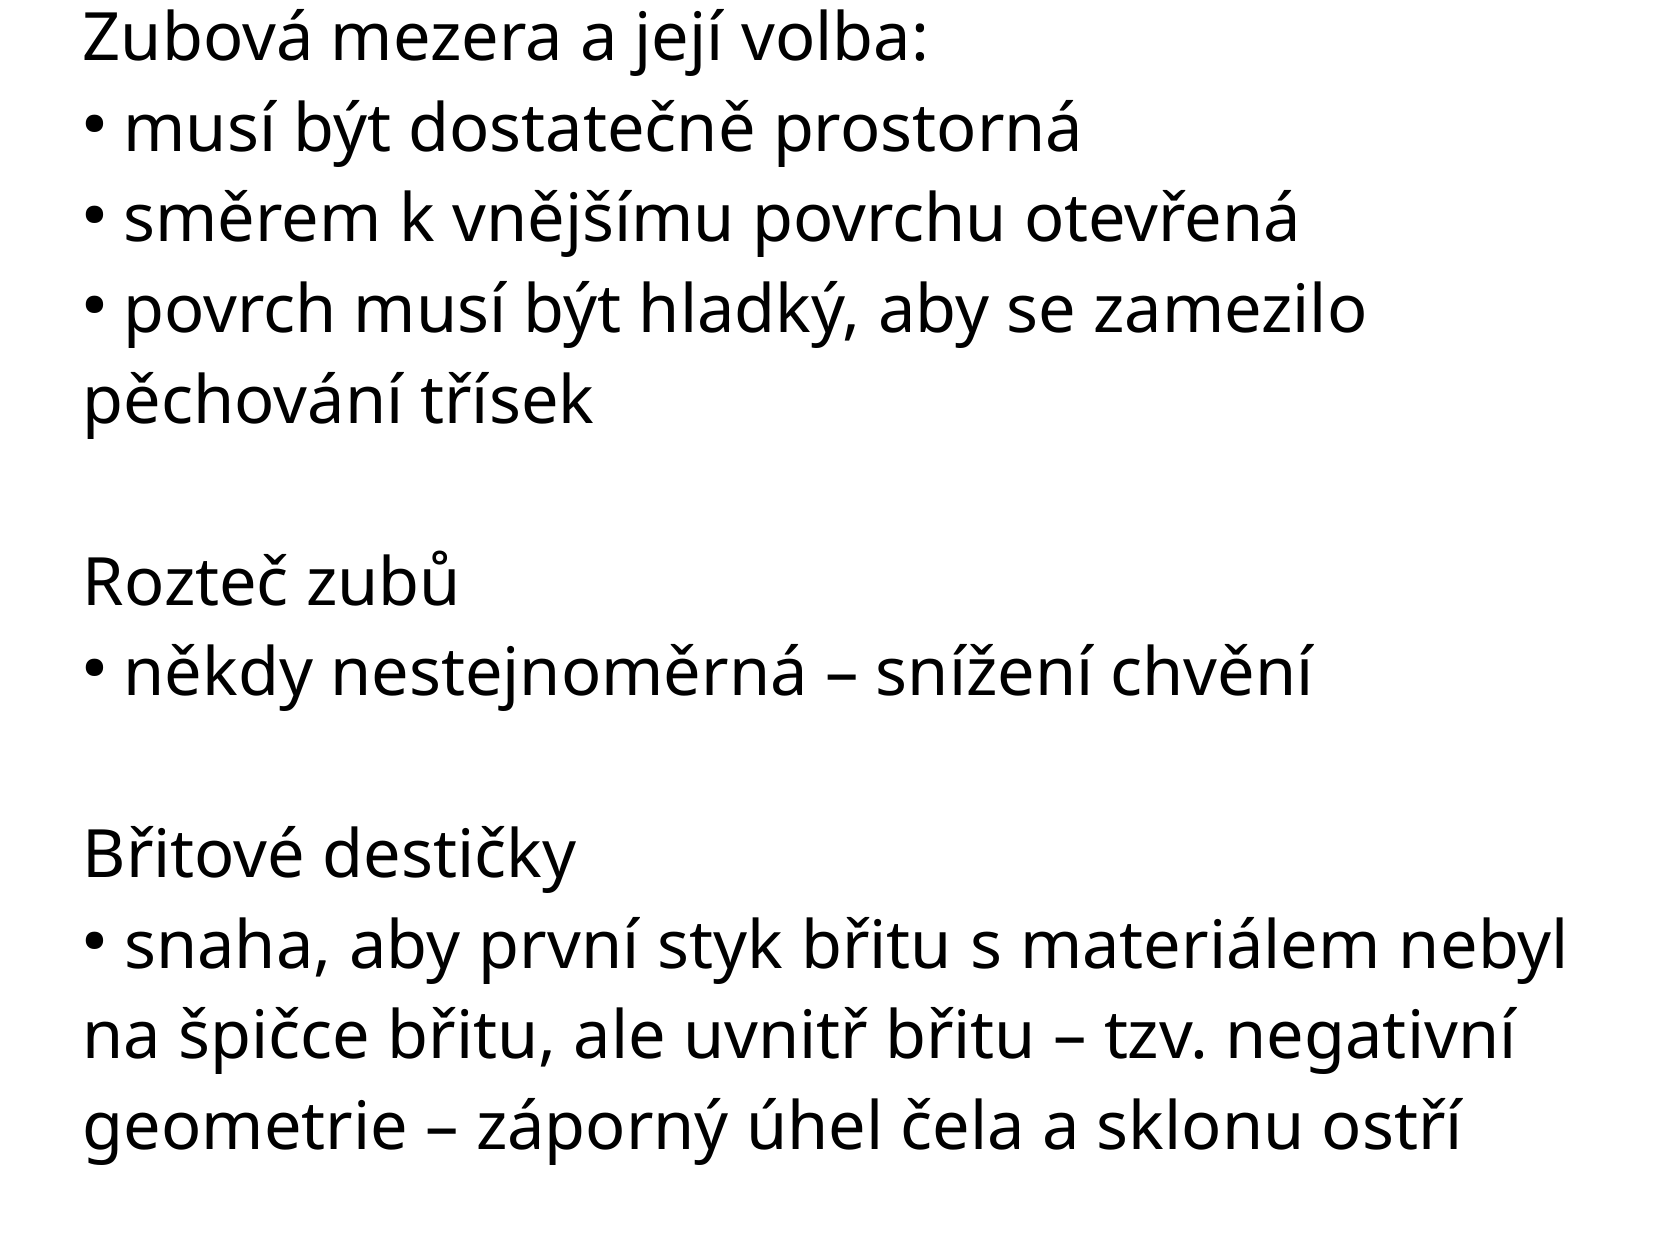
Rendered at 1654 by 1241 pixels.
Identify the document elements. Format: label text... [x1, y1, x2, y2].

subtitle Zubová mezera a její volba: musí být dostatečně prostorná směrem k vnějšímu povrchu otevřená povrch musí být hladký, aby se zamezilo pěchování třísek Rozteč zubů někdy nestejnoměrná – snížení chvění Břitové destičky snaha, aby první styk břitu s materiálem nebyl na špičce břitu, ale uvnitř břitu – tzv. negativní geometrie – záporný úhel čela a sklonu ostří [82, 0, 1571, 1158]
